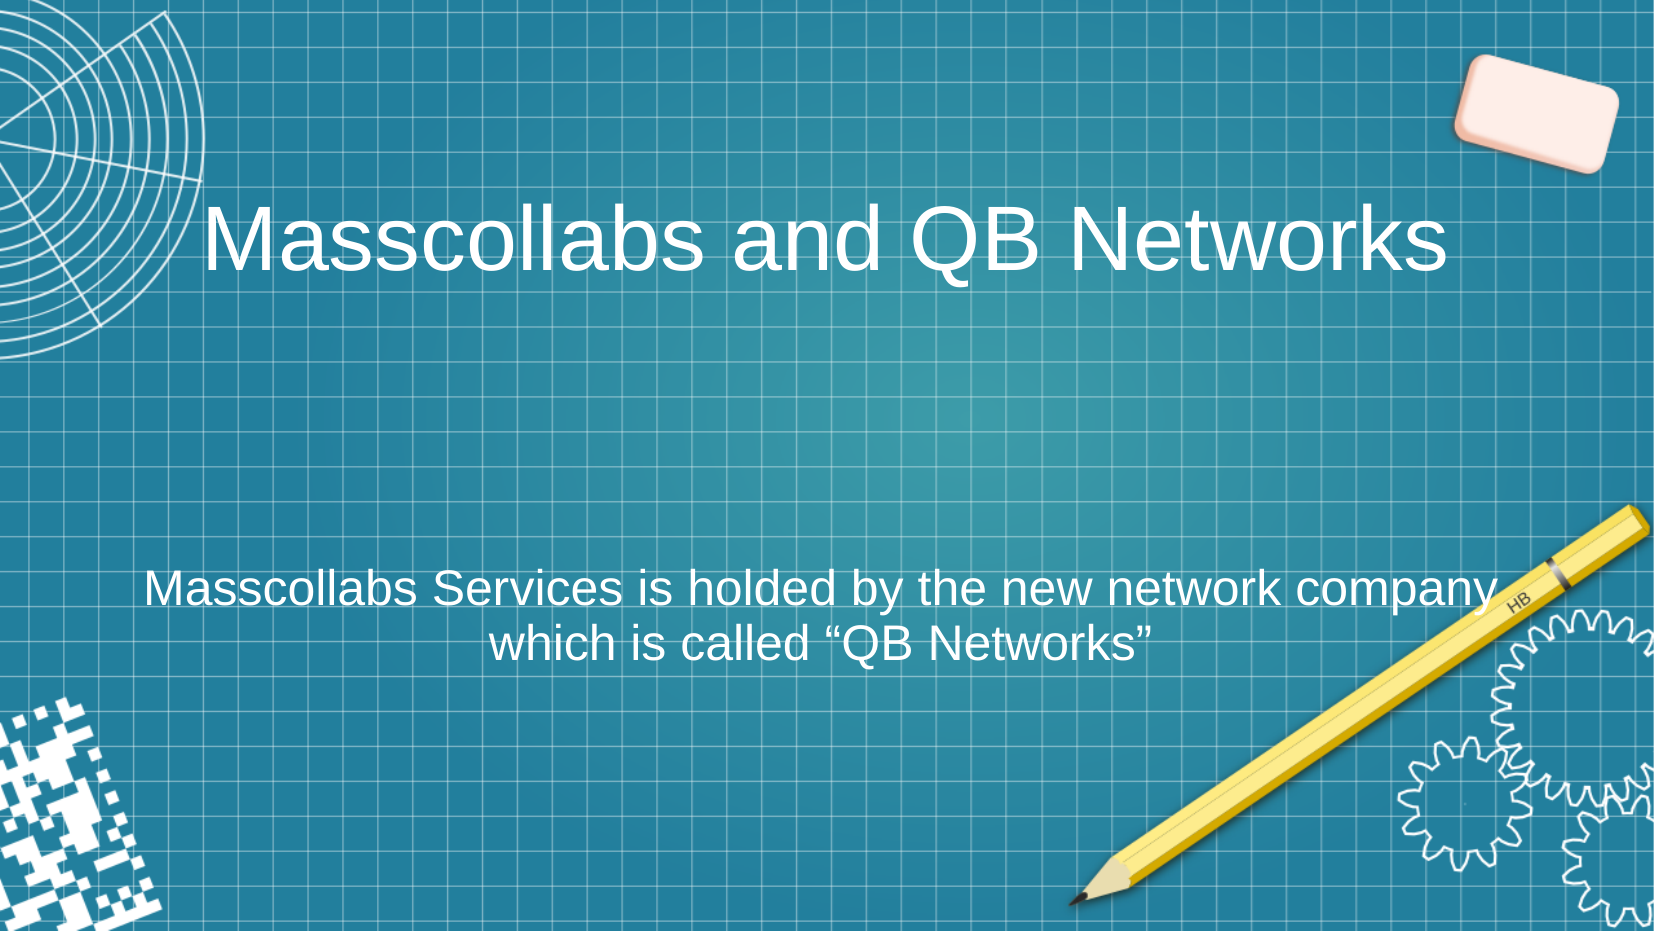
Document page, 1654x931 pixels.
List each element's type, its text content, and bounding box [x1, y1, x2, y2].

picture [0, 0, 1654, 931]
subtitle Masscollabs Services is holded by the new network company which is called “QB Networks” [76, 389, 1565, 842]
title Masscollabs and QB Networks [82, 132, 1571, 346]
